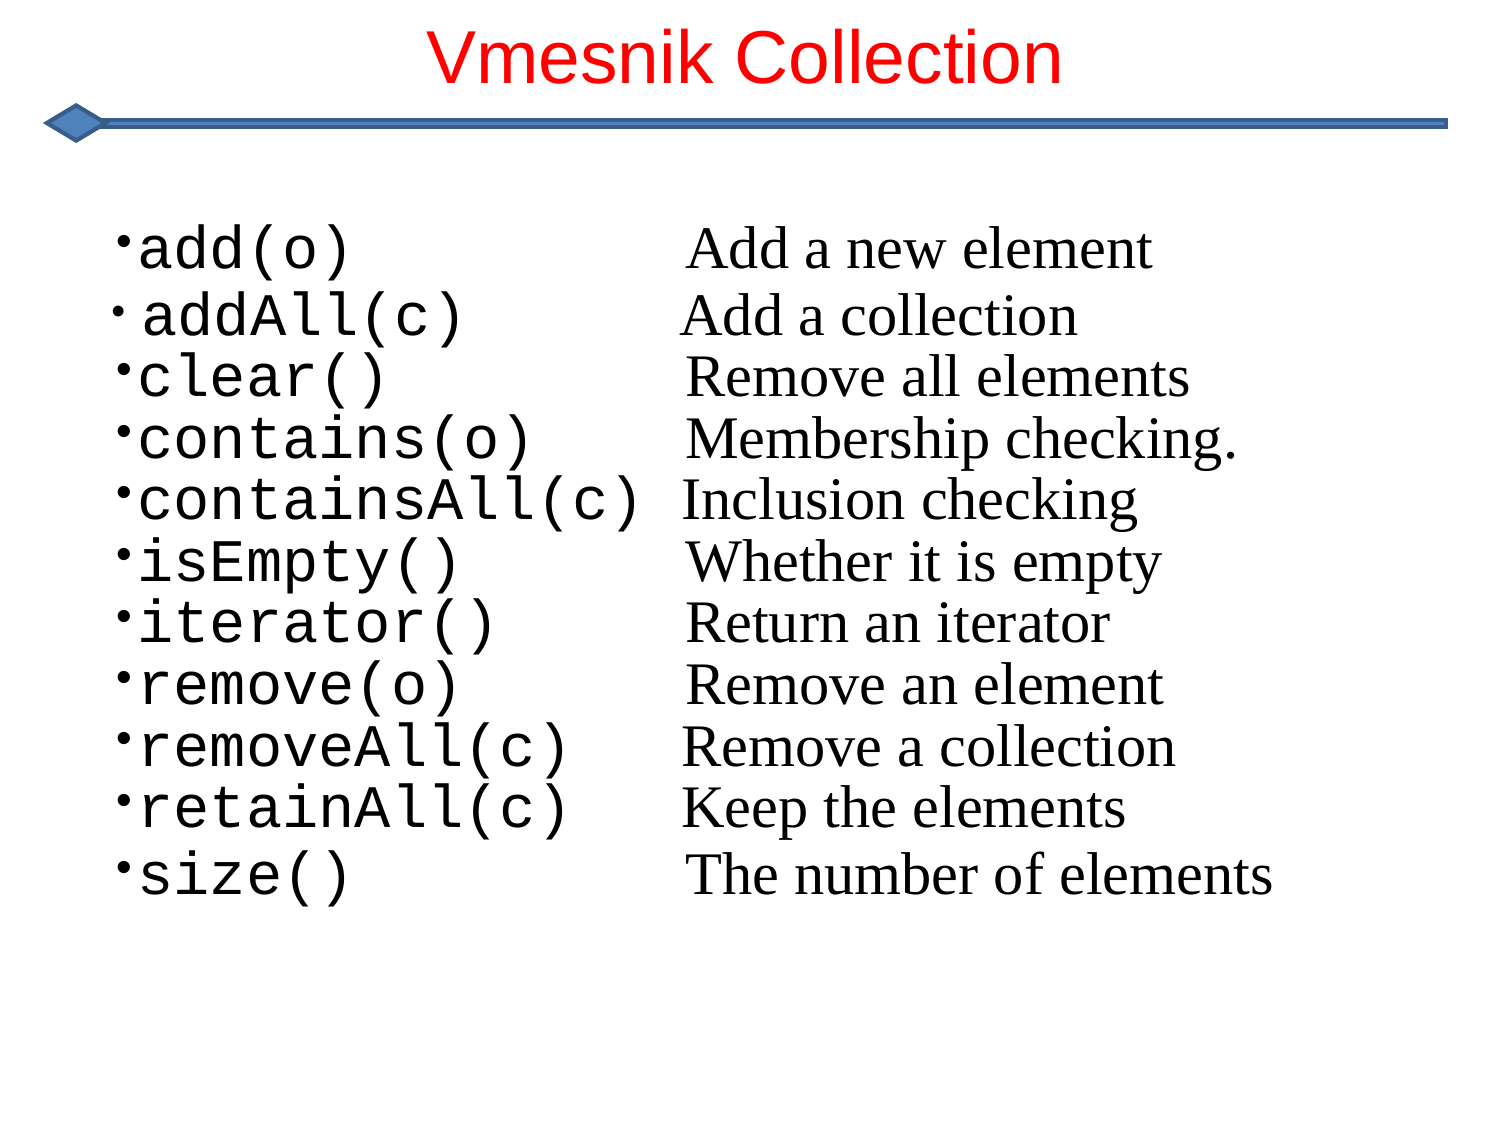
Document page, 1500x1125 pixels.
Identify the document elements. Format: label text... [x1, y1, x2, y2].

title Vmesnik Collection [70, 0, 1421, 108]
text_box add(o) Add a new element addAll(c) Add a collection clear() Remove all elements contains(o) Membership checking. containsAll(c) Inclusion checking isEmpty() Whether it is empty iterator() Return an iterator remove(o) Remove an element removeAll(c) Remove a collection retainAll(c) Keep the elements size() The number of elements [110, 312, 1392, 814]
